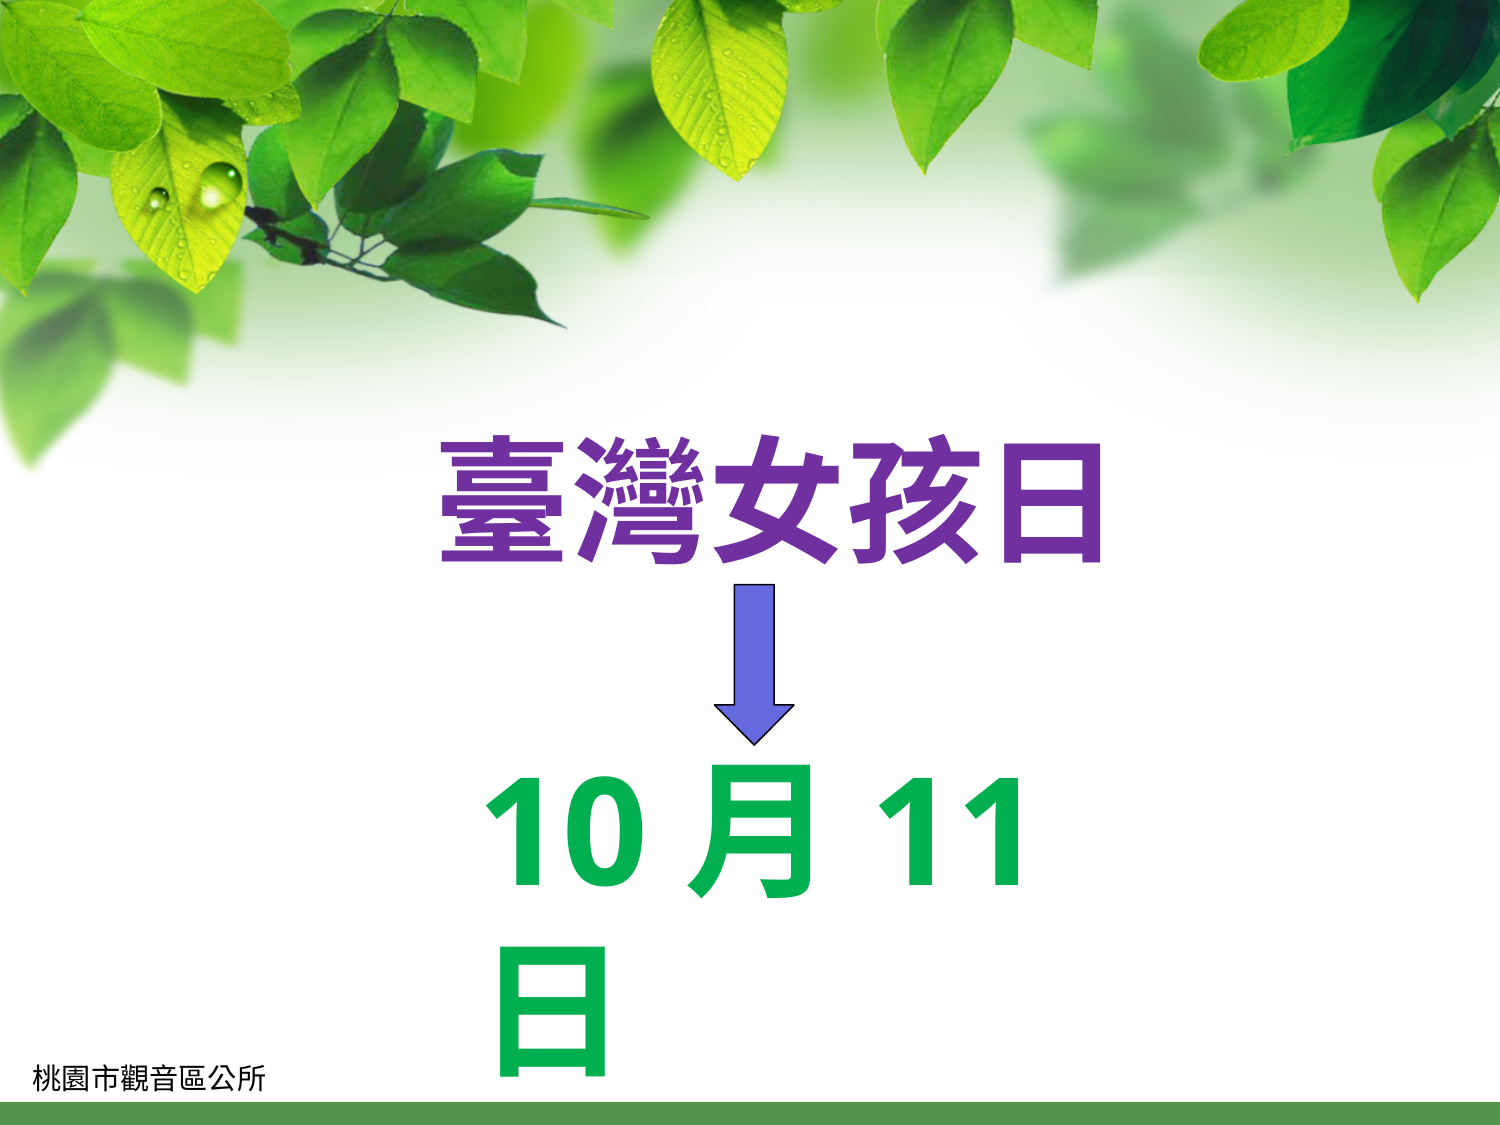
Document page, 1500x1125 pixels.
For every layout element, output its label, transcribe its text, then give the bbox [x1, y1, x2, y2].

text_box 臺灣女孩日 [419, 407, 1376, 588]
text_box 10月11日 [462, 728, 1181, 1103]
text_box [714, 584, 794, 746]
text_box 桃園市觀音區公所 [17, 1052, 357, 1103]
picture [0, 0, 1500, 488]
